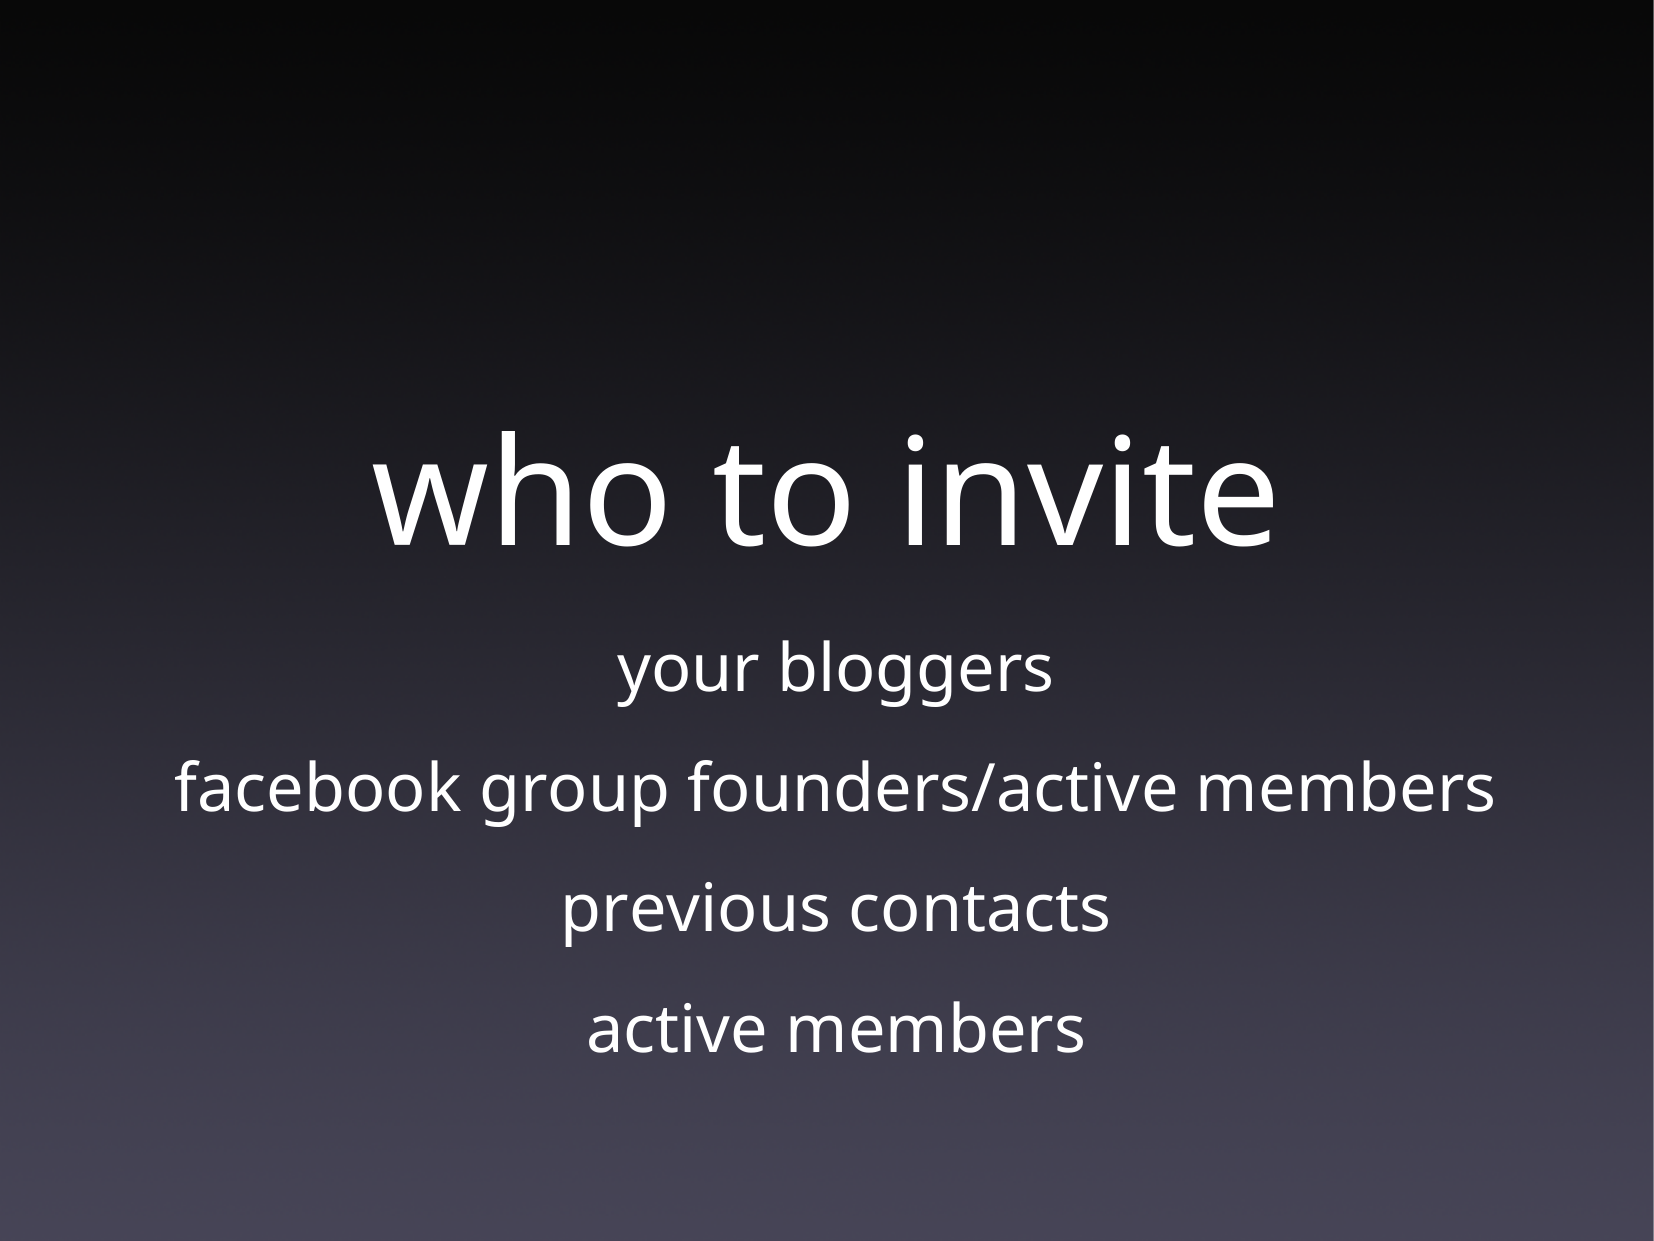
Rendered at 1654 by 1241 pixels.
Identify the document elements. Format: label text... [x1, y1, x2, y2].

title who to invite [120, 372, 1533, 603]
list your bloggers facebook group founders/active members previous contacts active members [121, 620, 1534, 1127]
picture [0, 0, 1654, 1241]
